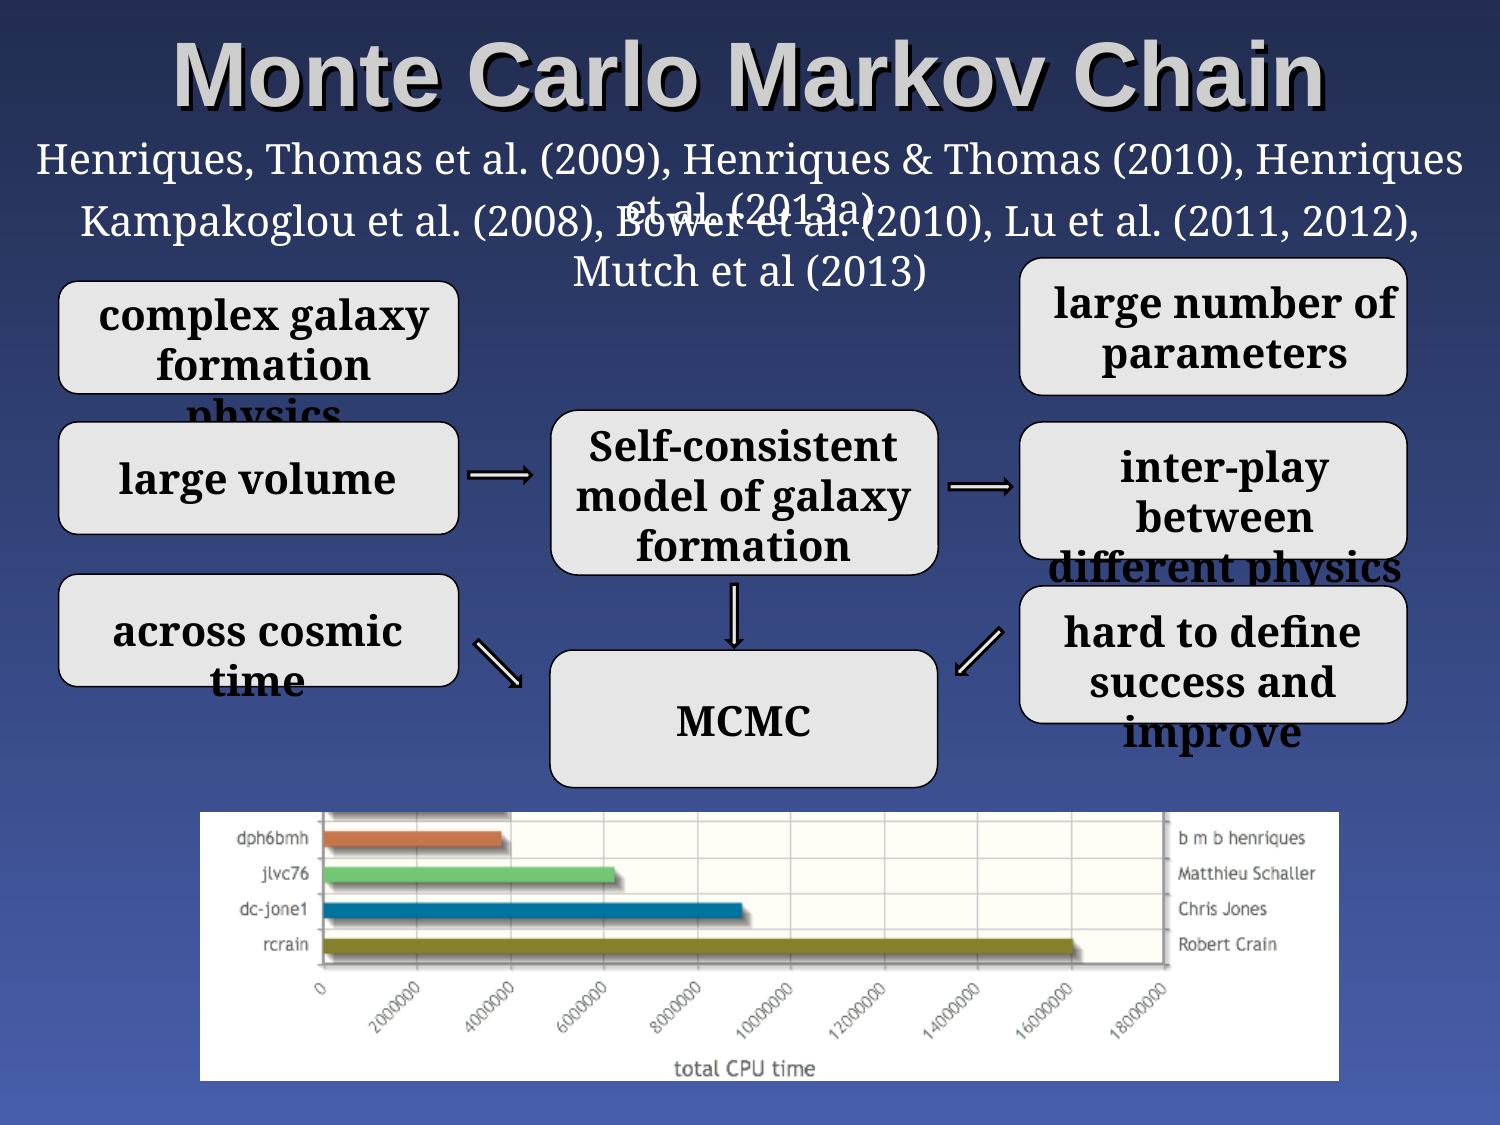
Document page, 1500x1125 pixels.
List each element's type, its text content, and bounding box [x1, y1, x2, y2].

text_box [549, 753, 938, 788]
text_box [1022, 585, 1404, 597]
text_box [956, 627, 1004, 675]
text_box [728, 584, 741, 647]
text_box [58, 421, 459, 535]
text_box [58, 574, 459, 676]
text_box [949, 480, 1012, 493]
text_box [474, 639, 521, 687]
text_box MCMC [549, 687, 938, 753]
text_box large volume [58, 445, 457, 511]
text_box [549, 650, 938, 687]
text_box large number of parameters [1031, 303, 1419, 385]
text_box [58, 303, 70, 393]
text_box Henriques, Thomas et al. (2009), Henriques & Thomas (2010), Henriques et al. (2013a) [0, 124, 1500, 187]
title Monte Carlo Markov Chain [0, 0, 1500, 124]
text_box inter-play between different physics [1031, 433, 1419, 600]
picture [200, 812, 1339, 1081]
text_box [468, 468, 532, 482]
text_box Kampakoglou et al. (2008), Bower et al. (2010), Lu et al. (2011, 2012), Mutch et al (2013) [0, 187, 1500, 303]
text_box across cosmic time [58, 597, 457, 714]
text_box [1019, 421, 1404, 557]
text_box Self-consistent model of galaxy formation [549, 412, 938, 578]
text_box hard to define success and improve [1007, 597, 1418, 764]
text_box [1019, 303, 1404, 396]
text_box complex galaxy formation physics [70, 303, 458, 433]
